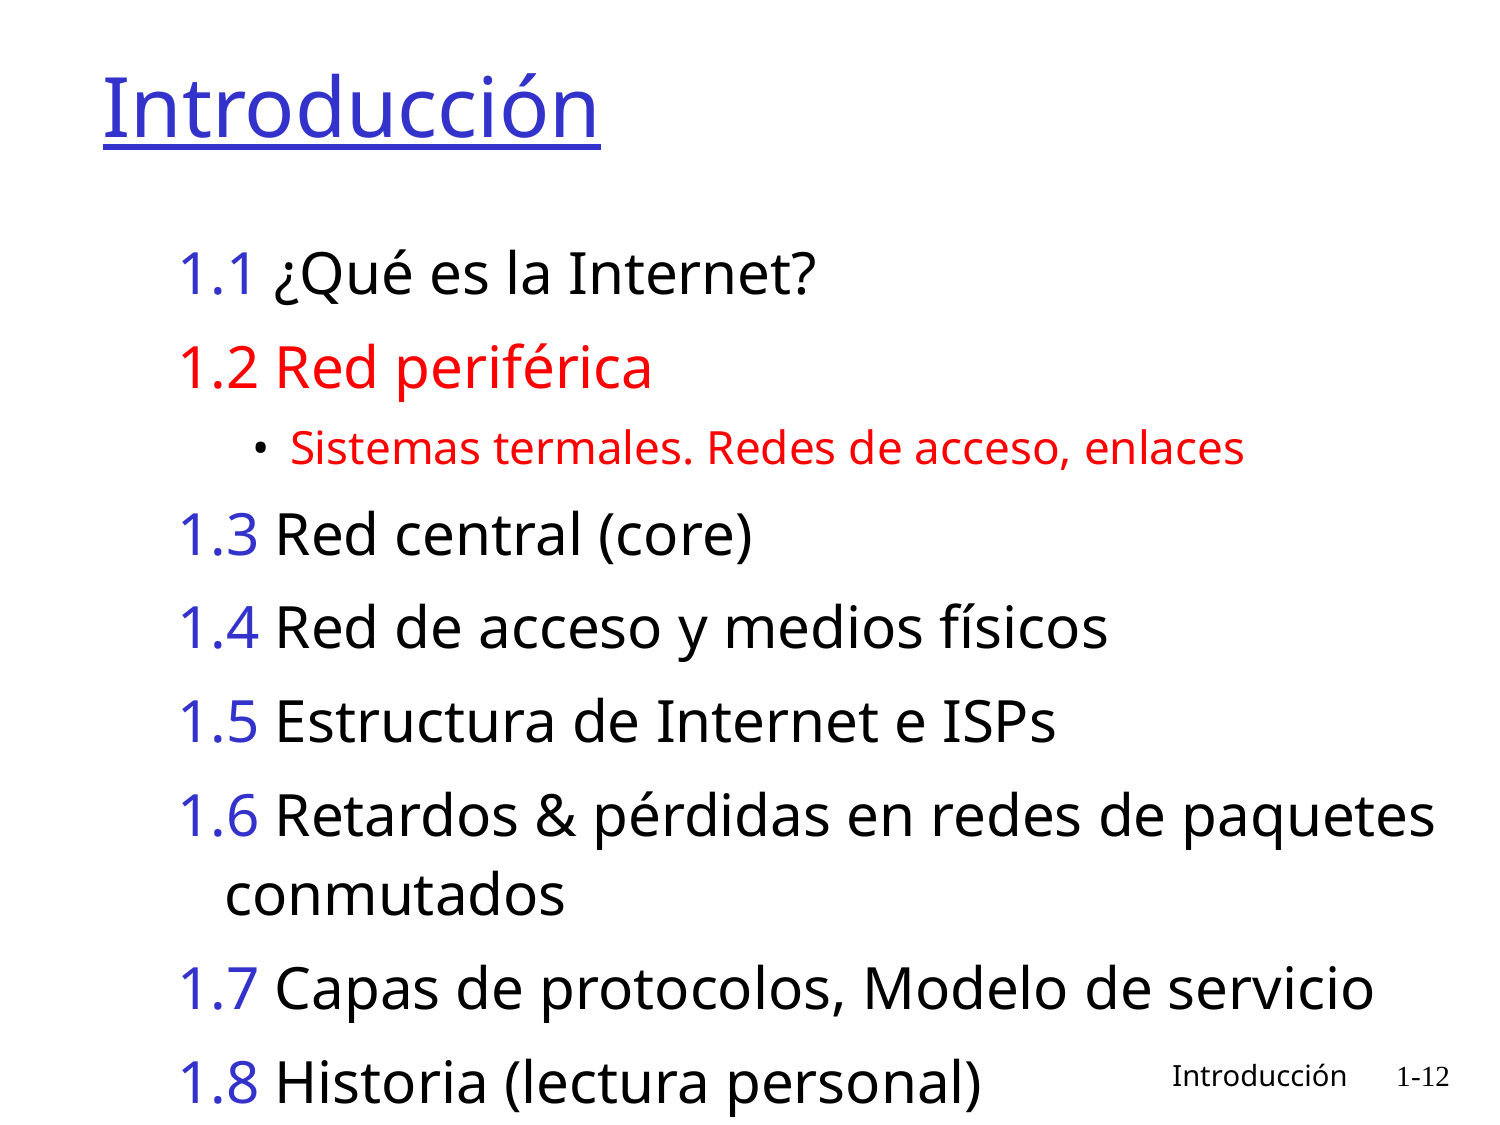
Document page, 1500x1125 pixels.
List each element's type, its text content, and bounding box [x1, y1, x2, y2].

list 1.1 ¿Qué es la Internet? 1.2 Red periférica Sistemas termales. Redes de acceso, enlaces 1.3 Red central (core) 1.4 Red de acceso y medios físicos 1.5 Estructura de Internet e ISPs 1.6 Retardos & pérdidas en redes de paquetes conmutados 1.7 Capas de protocolos, Modelo de servicio 1.8 Historia (lectura personal) [87, 224, 1463, 1083]
text_box 1-<number> [1362, 1050, 1466, 1125]
title Introducción [87, 16, 1463, 196]
text_box Introducción [887, 1083, 1362, 1125]
